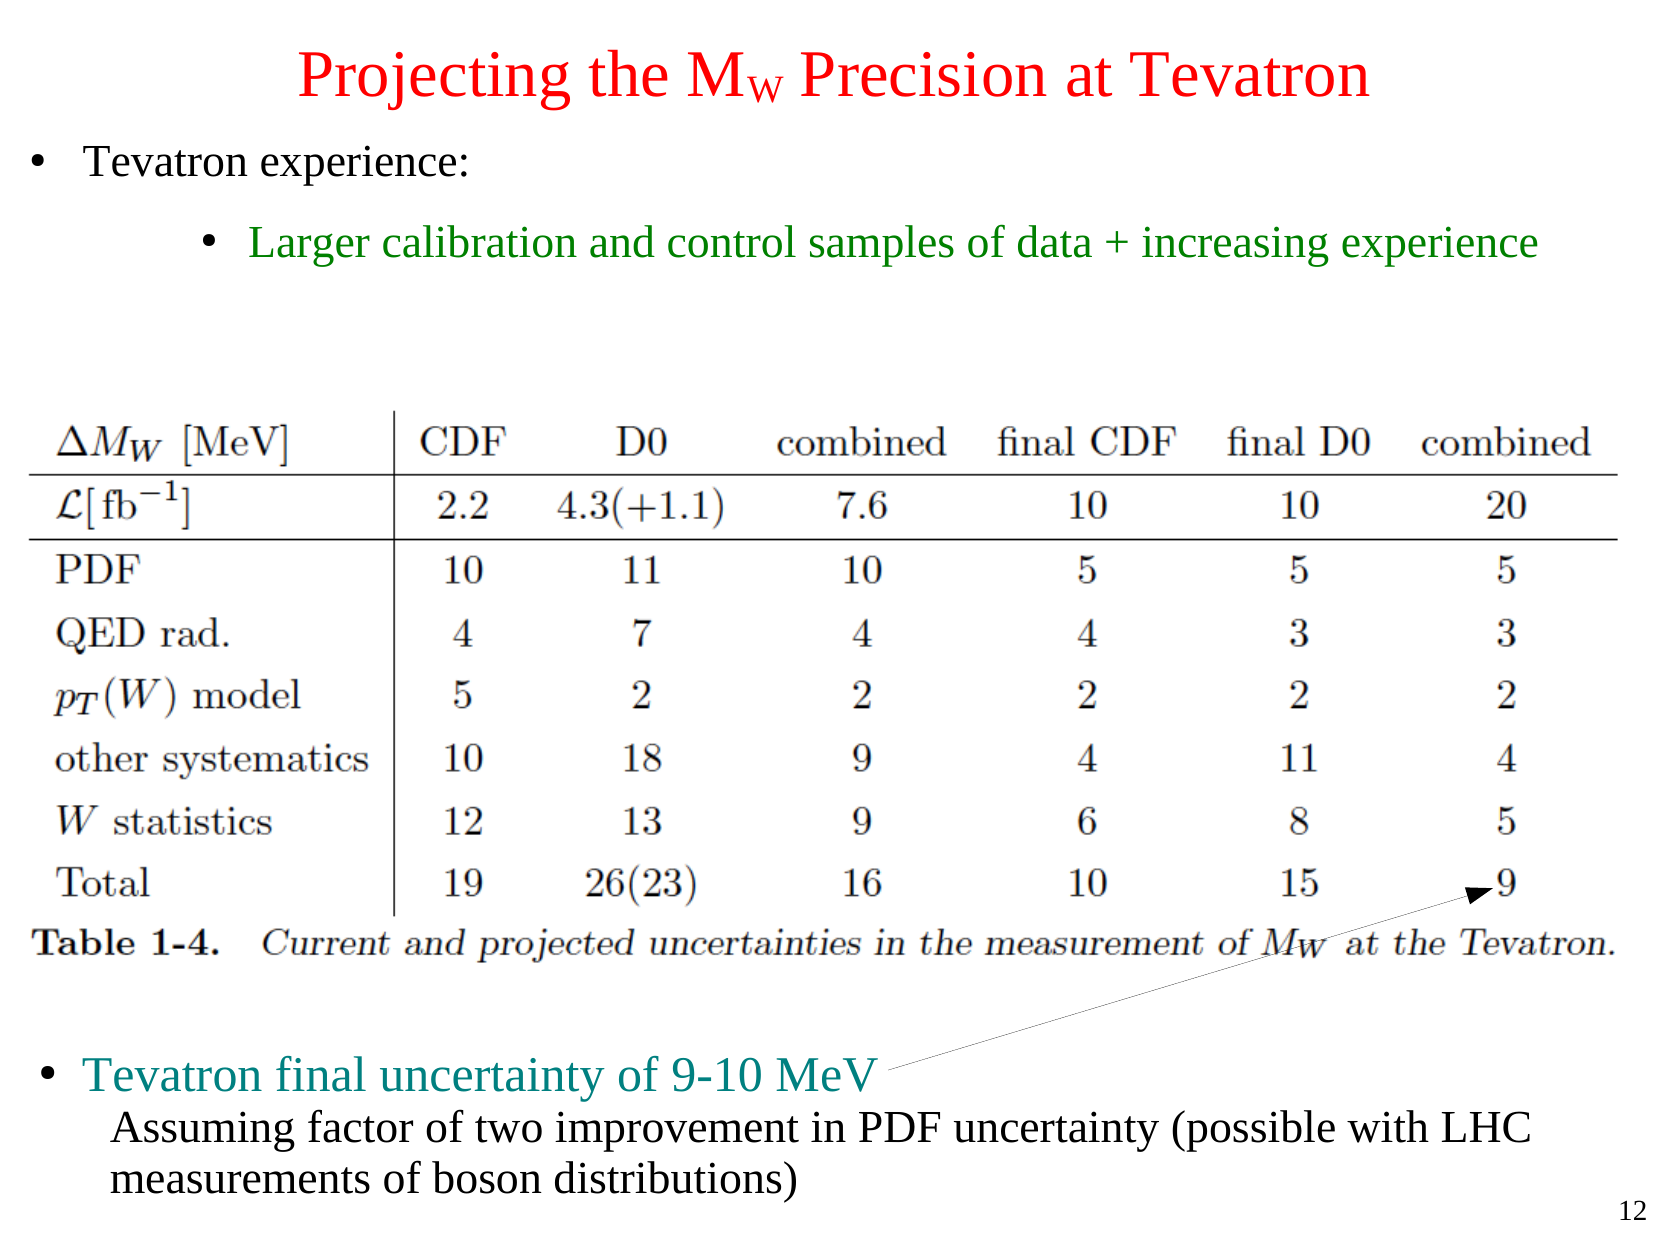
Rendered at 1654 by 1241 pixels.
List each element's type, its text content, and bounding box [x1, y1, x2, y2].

list Tevatron experience: Larger calibration and control samples of data + increasing experience [11, 55, 1647, 838]
title Projecting the MW Precision at Tevatron [128, 5, 1541, 55]
picture [14, 388, 1653, 989]
text_box Tevatron final uncertainty of 9-10 MeV Assuming factor of two improvement in PDF uncertainty (possible with LHC measurements of boson distributions) [38, 1046, 1654, 1204]
